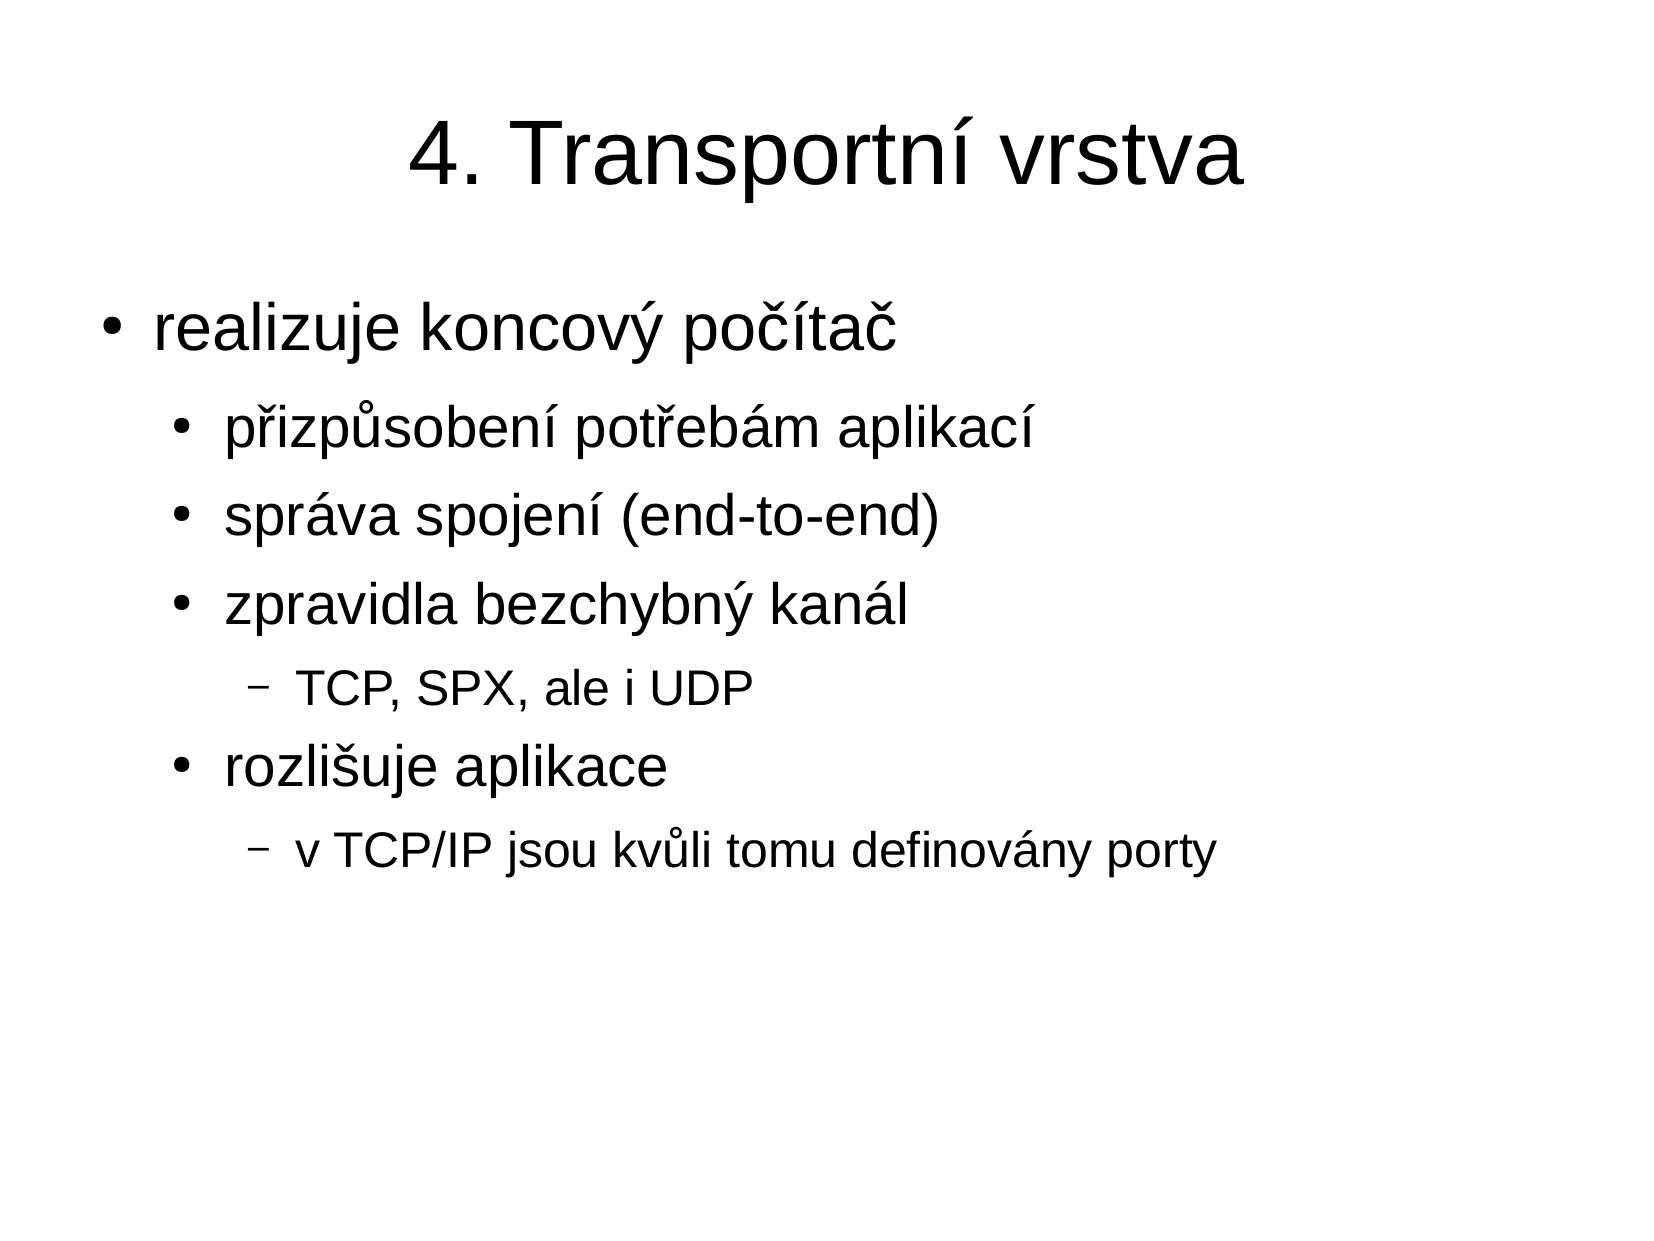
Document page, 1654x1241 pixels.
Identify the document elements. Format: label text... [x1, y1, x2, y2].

list realizuje koncový počítač přizpůsobení potřebám aplikací správa spojení (end-to-end) zpravidla bezchybný kanál TCP, SPX, ale i UDP rozlišuje aplikace v TCP/IP jsou kvůli tomu definovány porty [82, 290, 1571, 1109]
title 4. Transportní vrstva [82, 49, 1571, 257]
